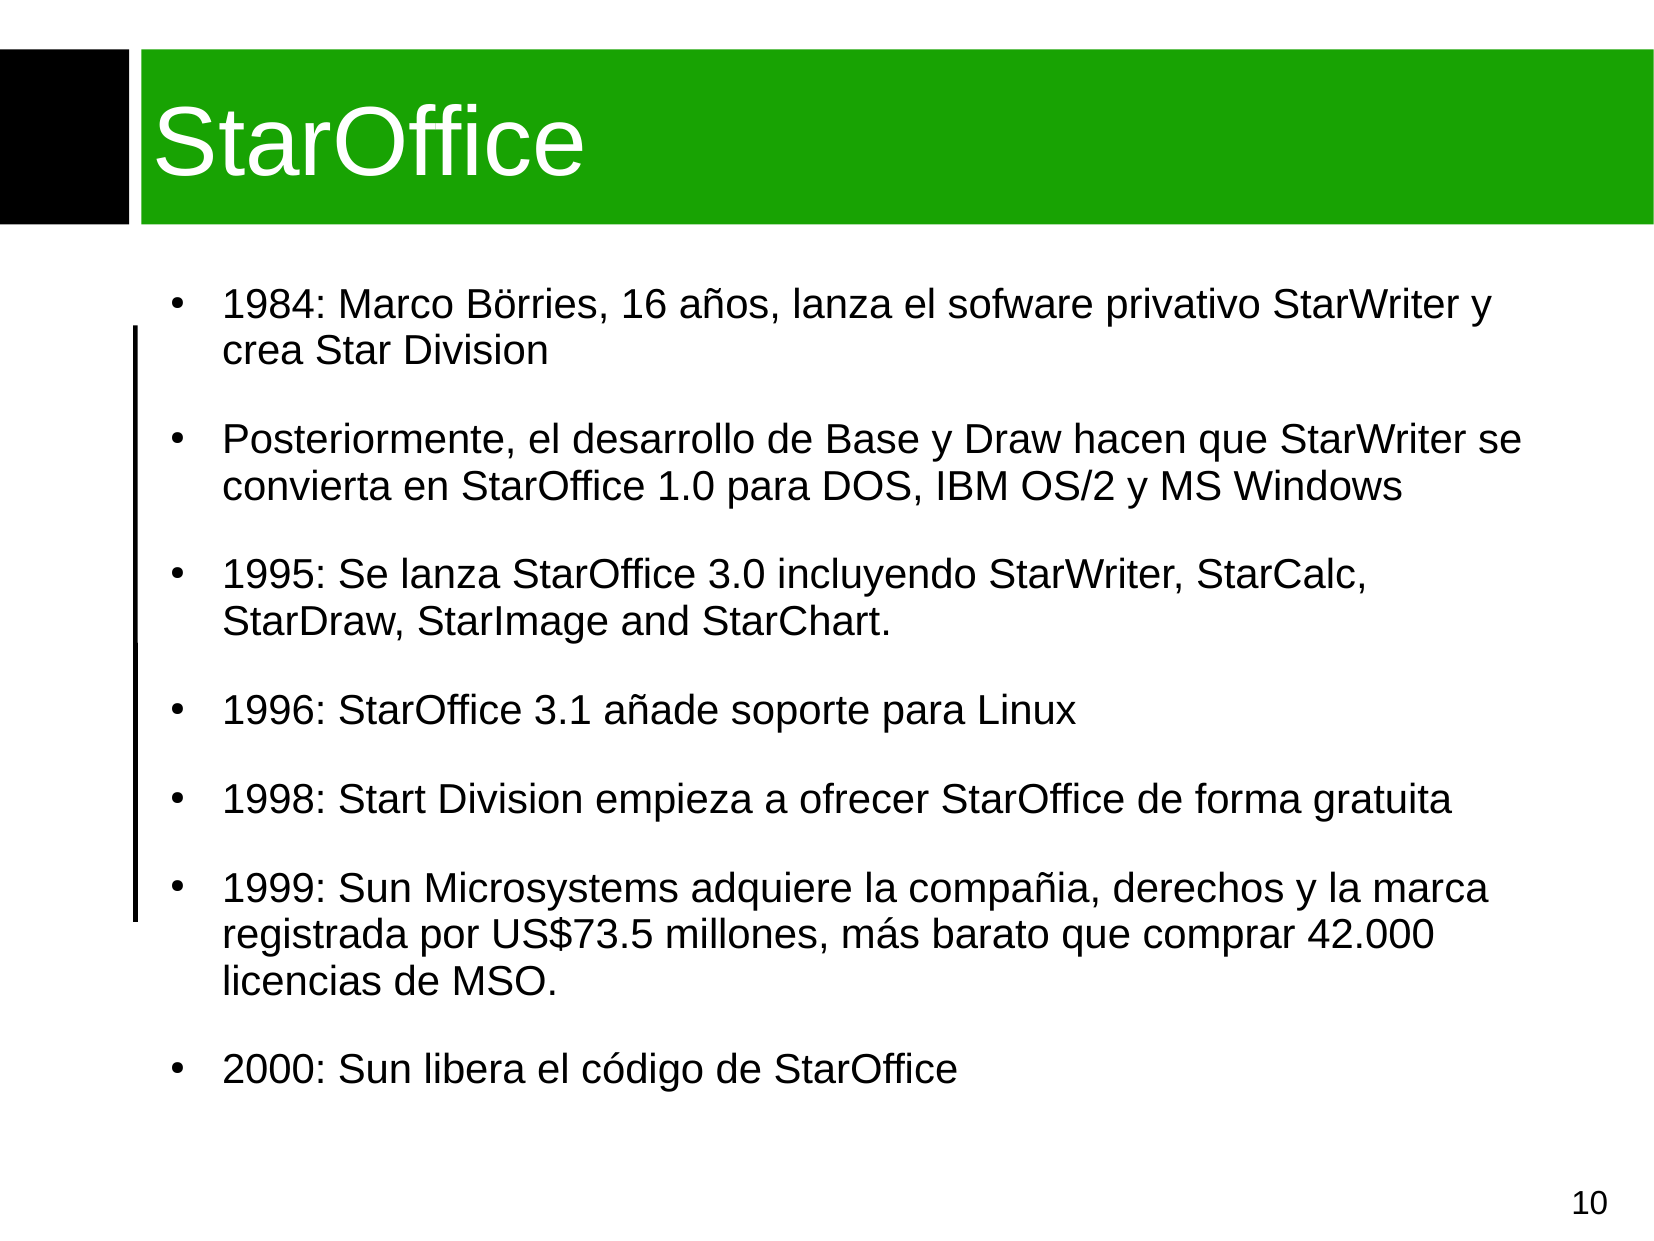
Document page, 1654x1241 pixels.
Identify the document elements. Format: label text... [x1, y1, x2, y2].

title StarOffice [152, 72, 1654, 211]
list 1984: Marco Börries, 16 años, lanza el sofware privativo StarWriter y crea Star Division Posteriormente, el desarrollo de Base y Draw hacen que StarWriter se convierta en StarOffice 1.0 para DOS, IBM OS/2 y MS Windows 1995: Se lanza StarOffice 3.0 incluyendo StarWriter, StarCalc, StarDraw, StarImage and StarChart. 1996: StarOffice 3.1 añade soporte para Linux 1998: Start Division empieza a ofrecer StarOffice de forma gratuita 1999: Sun Microsystems adquiere la compañia, derechos y la marca registrada por US$73.5 millones, más barato que comprar 42.000 licencias de MSO. 2000: Sun libera el código de StarOffice [152, 280, 1536, 1097]
